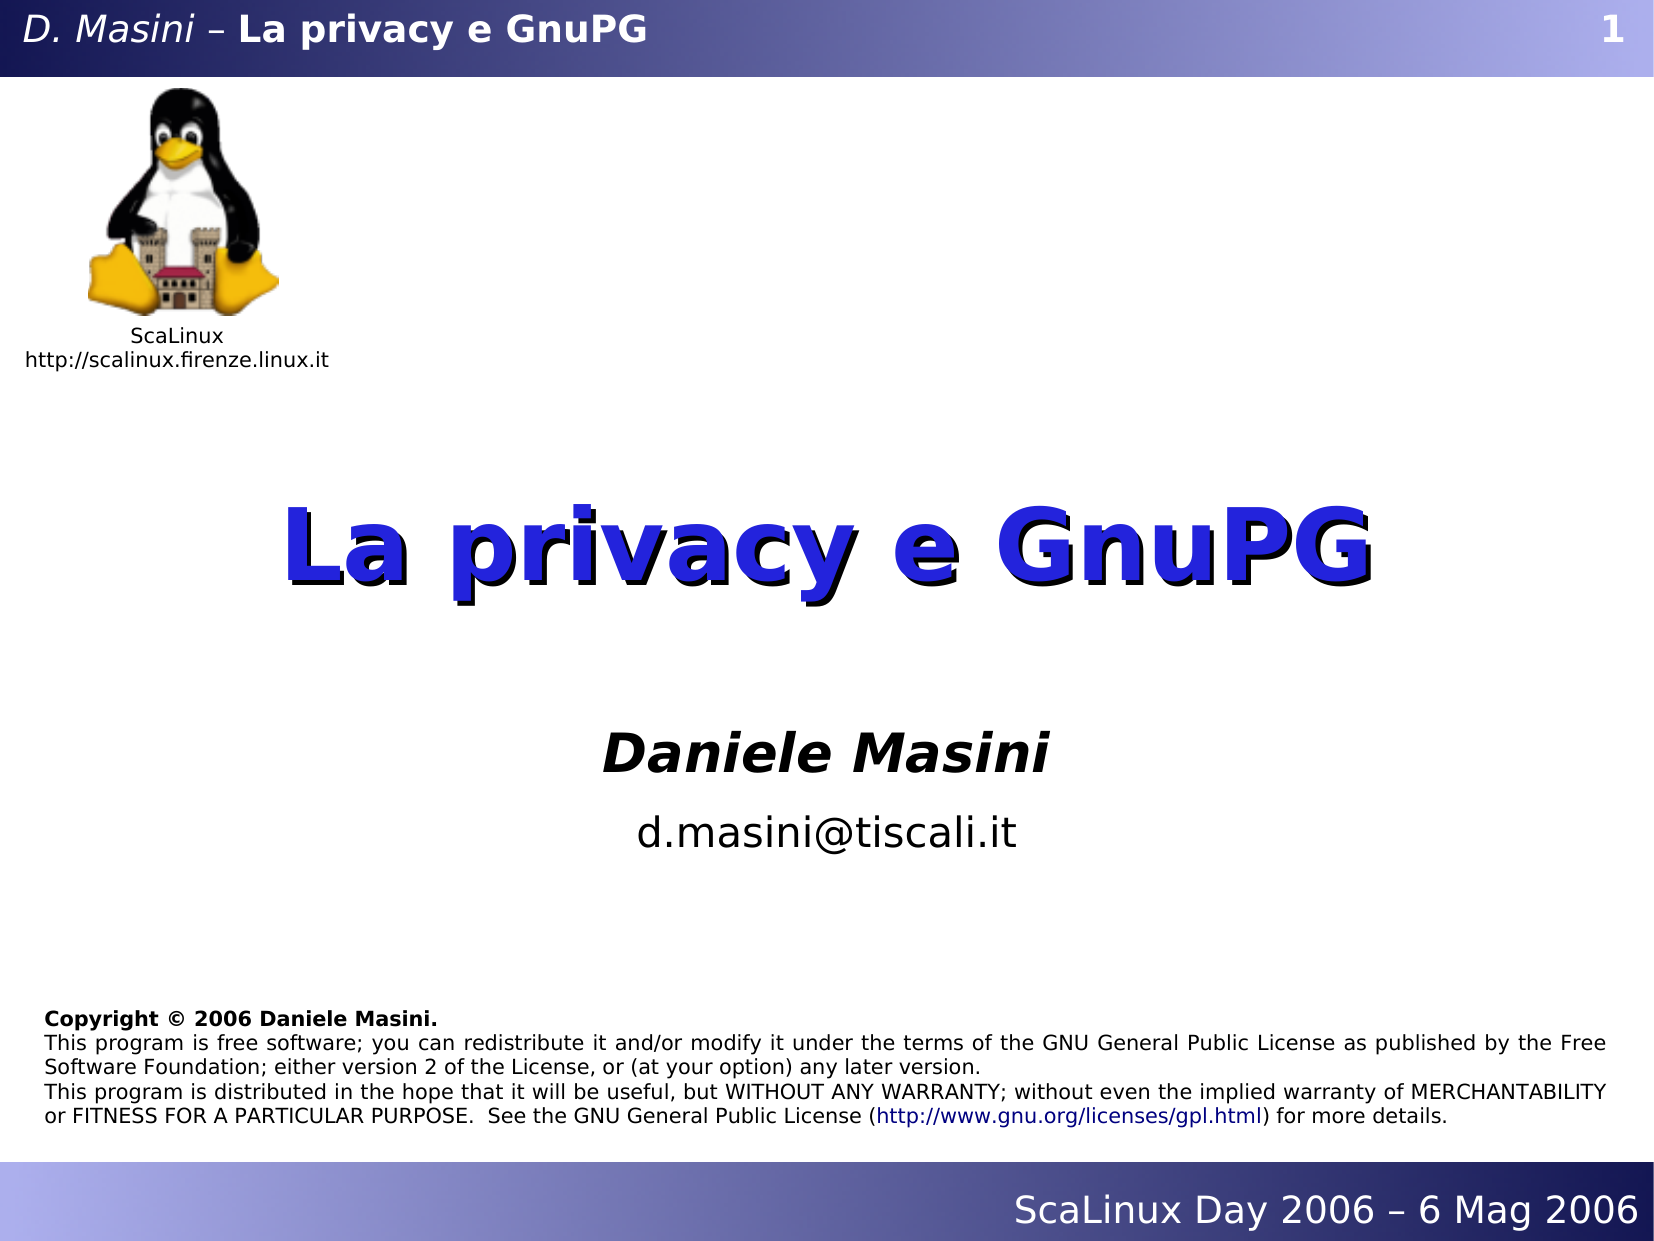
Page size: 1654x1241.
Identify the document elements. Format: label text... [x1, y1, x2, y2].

text_box Copyright © 2006 Daniele Masini. This program is free software; you can redistribute it and/or modify it under the terms of the GNU General Public License as published by the Free Software Foundation; either version 2 of the License, or (at your option) any later version. This program is distributed in the hope that it will be useful, but WITHOUT ANY WARRANTY; without even the implied warranty of MERCHANTABILITY or FITNESS FOR A PARTICULAR PURPOSE. See the GNU General Public License (http://www.gnu.org/licenses/gpl.html) for more details. [29, 999, 1622, 1182]
text_box <numero> [1387, 0, 1638, 84]
text_box La privacy e GnuPG Daniele Masini d.masini@tiscali.it [82, 236, 1571, 999]
picture [0, 0, 1654, 1241]
text_box D. Masini – La privacy e GnuPG [7, 0, 650, 60]
text_box ScaLinux http://scalinux.firenze.linux.it [0, 316, 355, 384]
text_box ScaLinux Day 2006 – 6 Mag 2006 [999, 1181, 1644, 1240]
